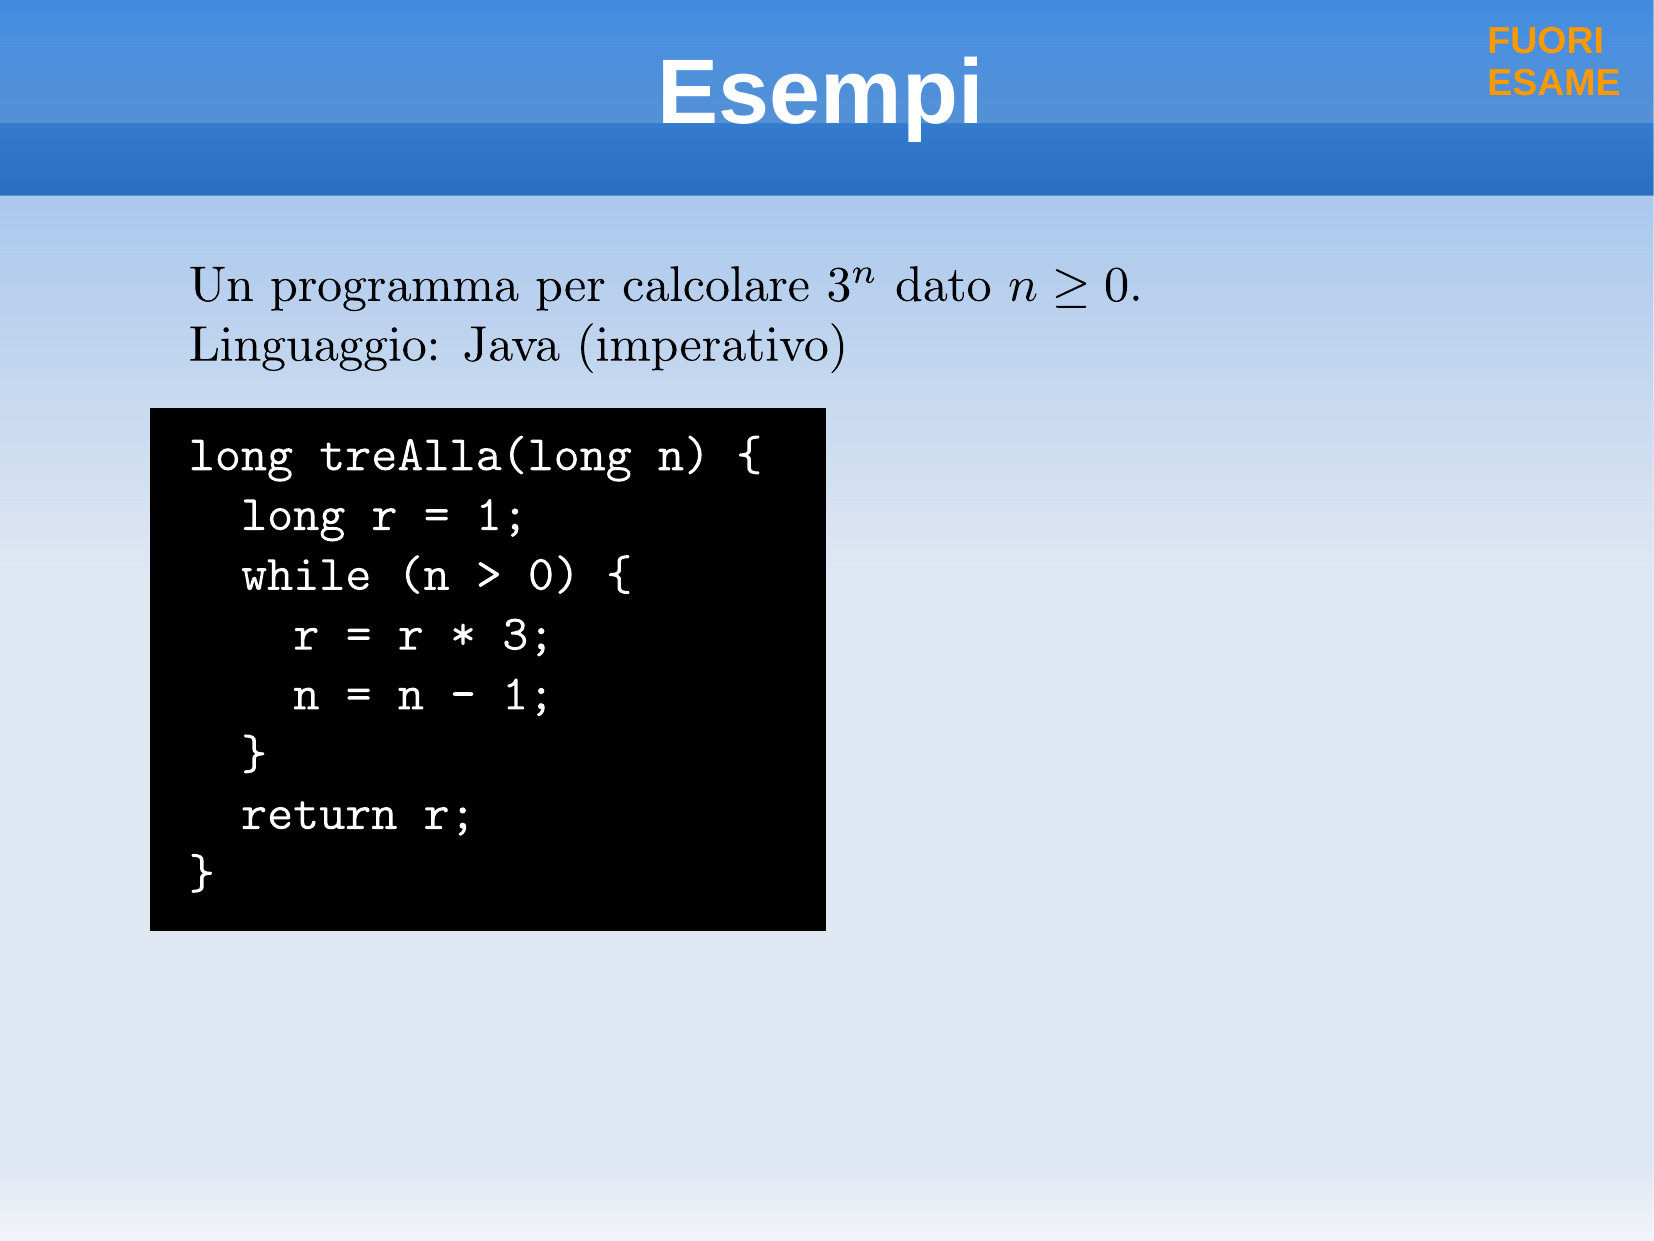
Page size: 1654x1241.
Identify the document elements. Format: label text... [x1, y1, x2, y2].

picture [0, 0, 1654, 1241]
text_box FUORI ESAME [1472, 11, 1636, 111]
text_box [150, 266, 1143, 931]
title Esempi [76, 0, 1565, 196]
